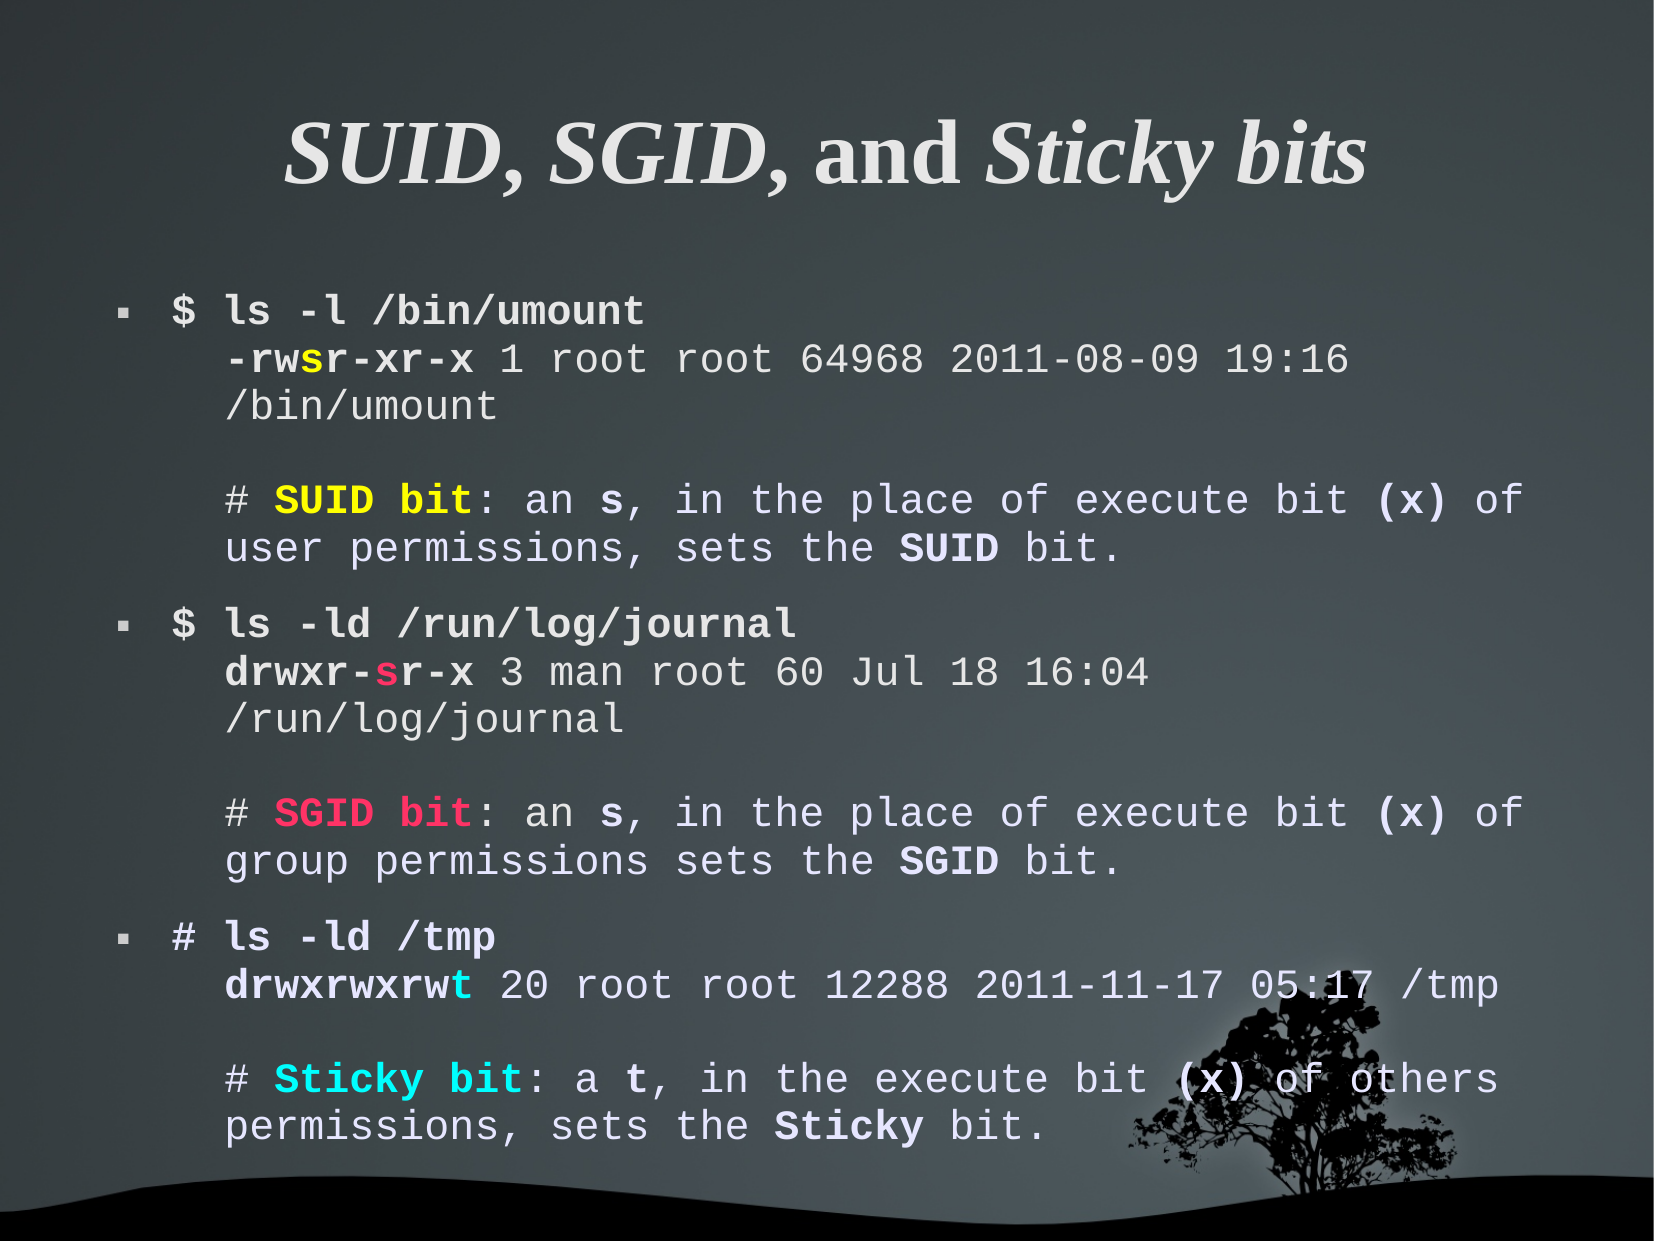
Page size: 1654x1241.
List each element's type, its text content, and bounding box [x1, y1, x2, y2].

picture [0, 0, 1654, 1241]
title SUID, SGID, and Sticky bits [82, 49, 1571, 257]
list $ ls -l /bin/umount -rwsr-xr-x 1 root root 64968 2011-08-09 19:16 /bin/umount # SUID bit: an s, in the place of execute bit (x) of user permissions, sets the SUID bit. $ ls -ld /run/log/journal drwxr-sr-x 3 man root 60 Jul 18 16:04 /run/log/journal # SGID bit: an s, in the place of execute bit (x) of group permissions sets the SGID bit. # ls -ld /tmp drwxrwxrwt 20 root root 12288 2011-11-17 05:17 /tmp # Sticky bit: a t, in the execute bit (x) of others permissions, sets the Sticky bit. [82, 290, 1571, 1179]
